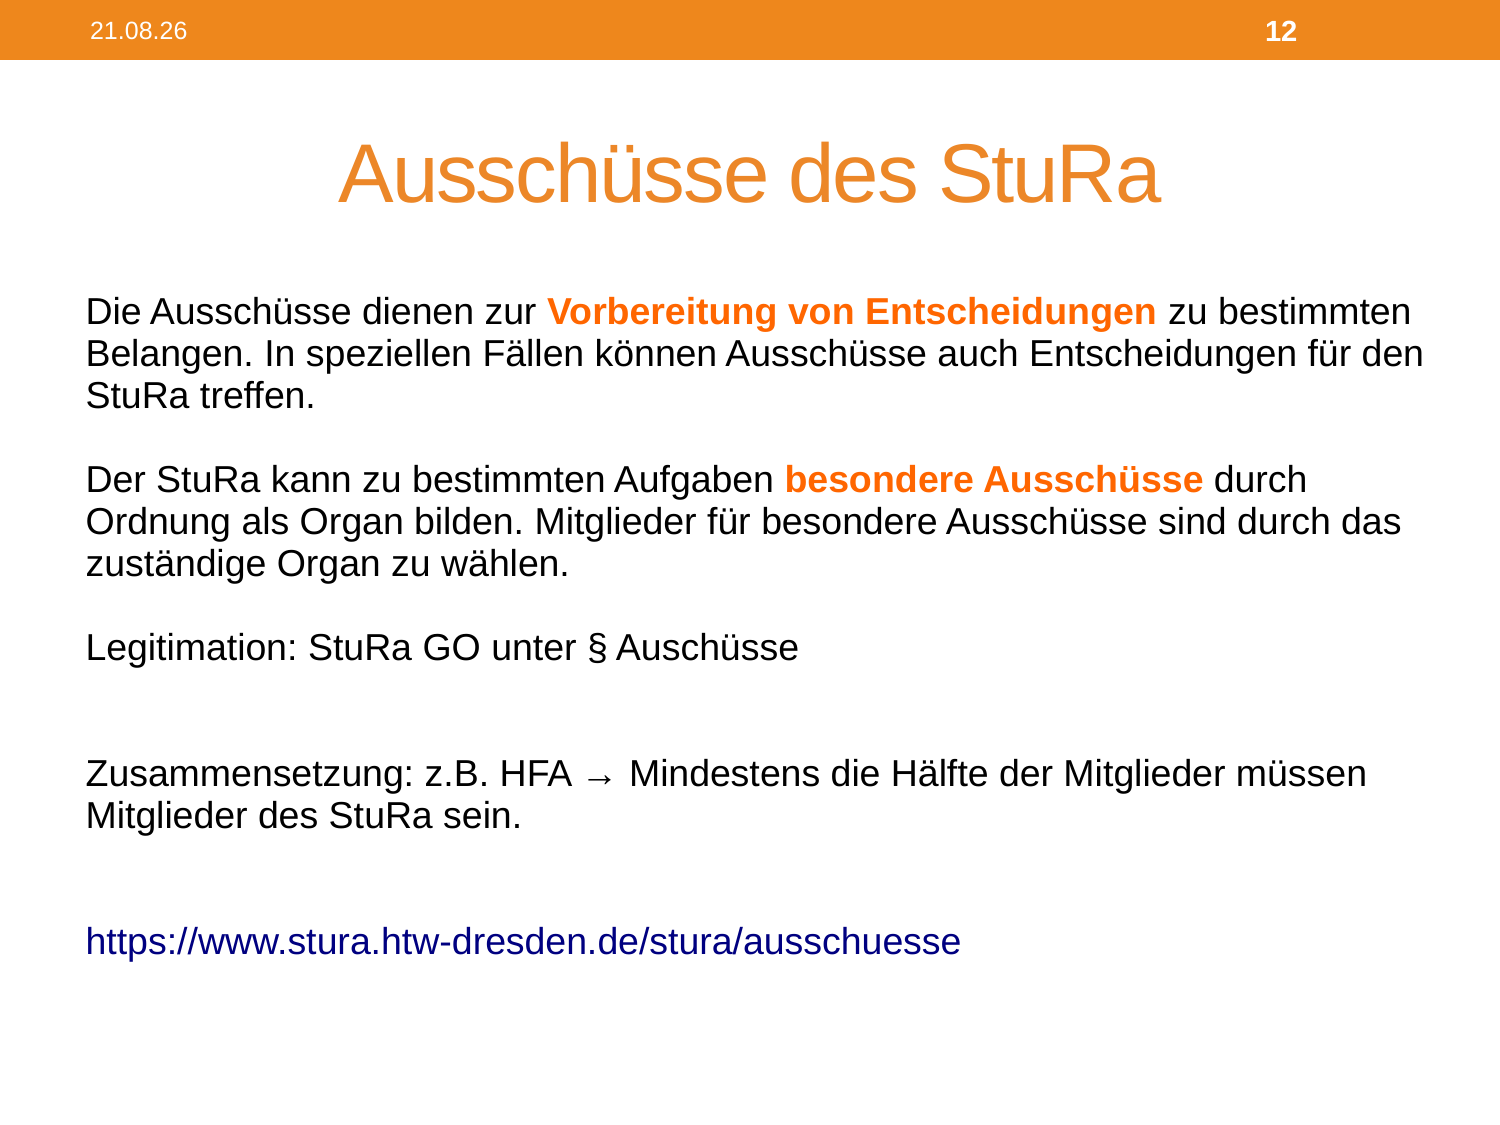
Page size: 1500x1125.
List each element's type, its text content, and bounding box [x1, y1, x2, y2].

title Ausschüsse des StuRa [75, 87, 1425, 250]
slide_number 08.01.19 [75, 3, 550, 57]
slide_number <Nummer> [1250, 3, 1425, 57]
text_box Die Ausschüsse dienen zur Vorbereitung von Entscheidungen zu bestimmten Belangen. In speziellen Fällen können Ausschüsse auch Entscheidungen für den StuRa treffen. Der StuRa kann zu bestimmten Aufgaben besondere Ausschüsse durch Ordnung als Organ bilden. Mitglieder für besondere Ausschüsse sind durch das zuständige Organ zu wählen. Legitimation: StuRa GO unter § Auschüsse Zusammensetzung: z.B. HFA → Mindestens die Hälfte der Mitglieder müssen Mitglieder des StuRa sein. https://www.stura.htw-dresden.de/stura/ausschuesse [70, 283, 1441, 1016]
